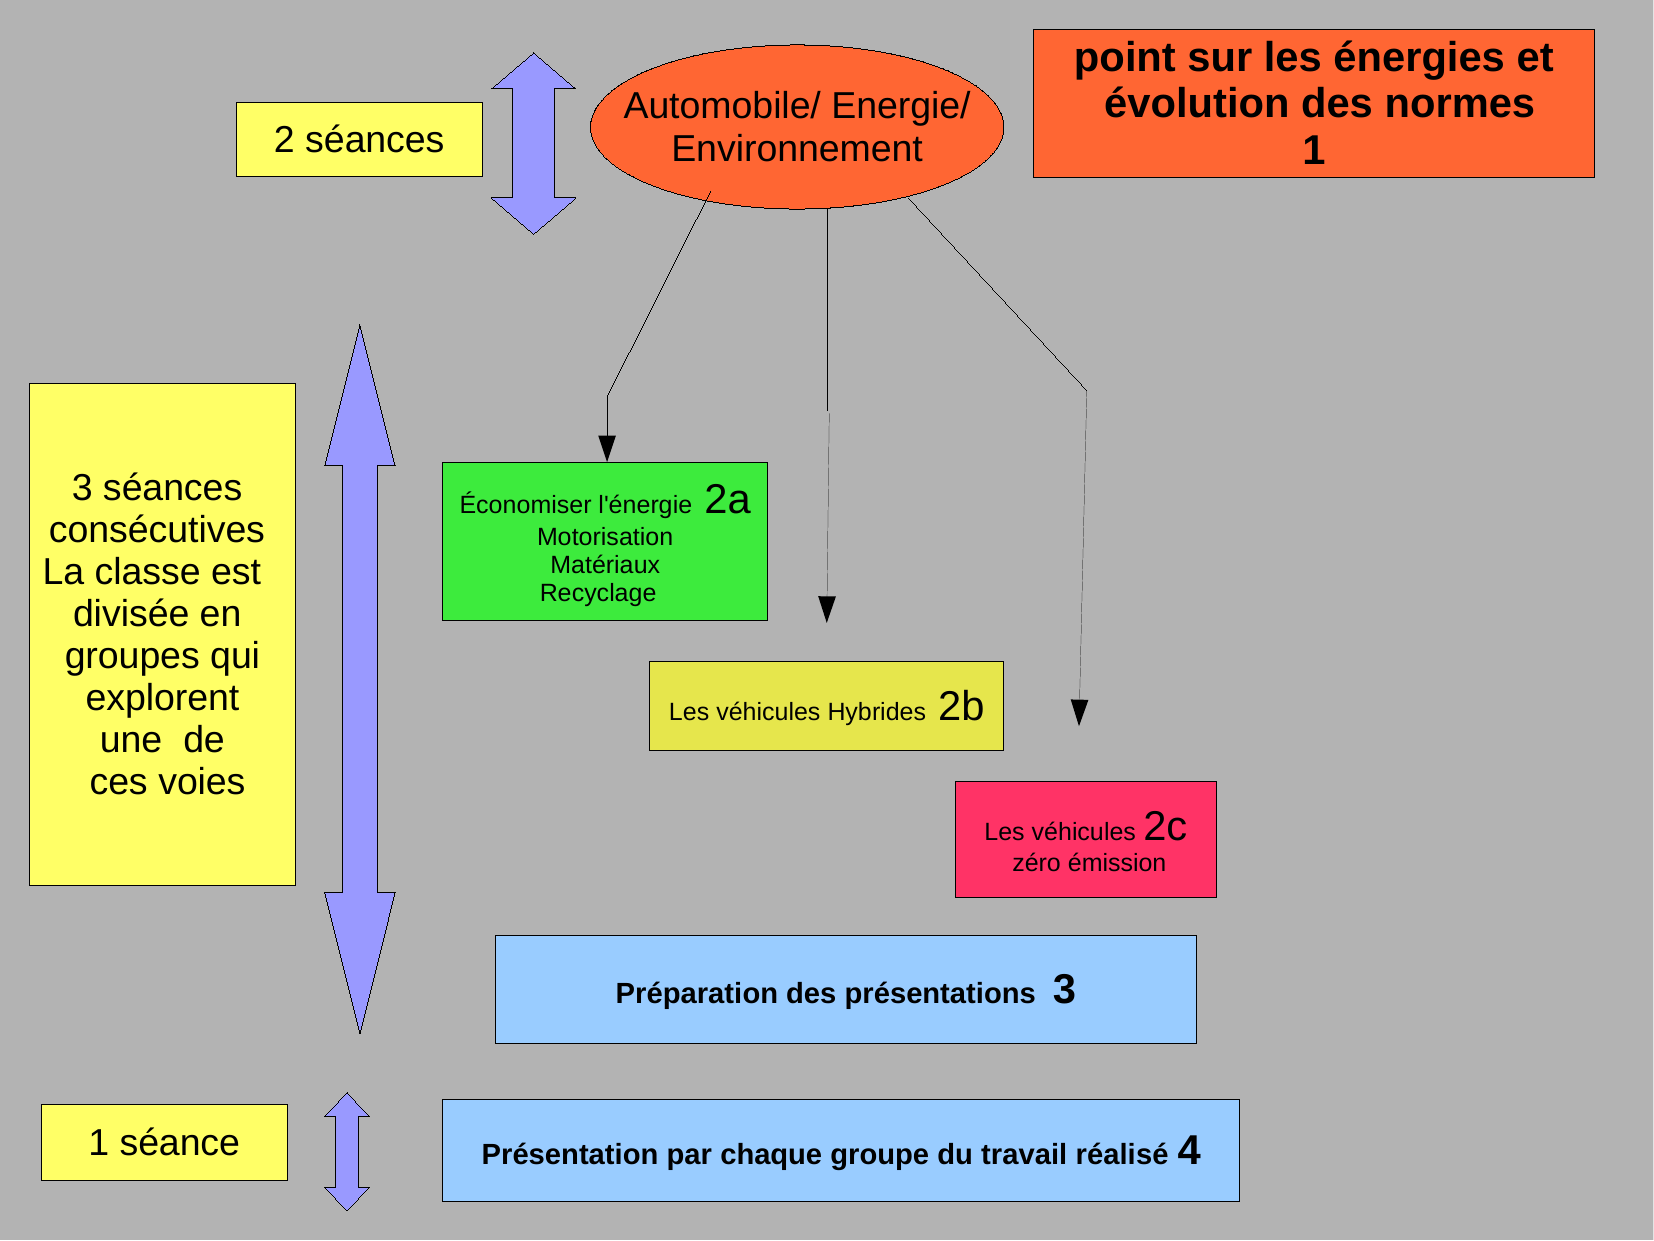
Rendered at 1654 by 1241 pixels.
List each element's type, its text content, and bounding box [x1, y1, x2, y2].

text_box [324, 1092, 370, 1211]
text_box 1 séance [41, 1104, 288, 1181]
text_box 3 séances consécutives La classe est divisée en groupes qui explorent une de ces voies [29, 383, 296, 886]
text_box Préparation des présentations 3 [495, 935, 1197, 1044]
text_box Présentation par chaque groupe du travail réalisé 4 [442, 1099, 1240, 1202]
text_box [324, 324, 396, 1034]
text_box 2 séances [236, 102, 483, 177]
text_box [491, 52, 576, 235]
text_box Économiser l'énergie 2a Motorisation Matériaux Recyclage [442, 462, 768, 621]
text_box point sur les énergies et évolution des normes 1 [1033, 29, 1595, 178]
text_box Les véhicules 2c zéro émission [955, 781, 1217, 898]
text_box Les véhicules Hybrides 2b [649, 661, 1004, 751]
text_box Automobile/ Energie/ Environnement [590, 44, 1004, 210]
